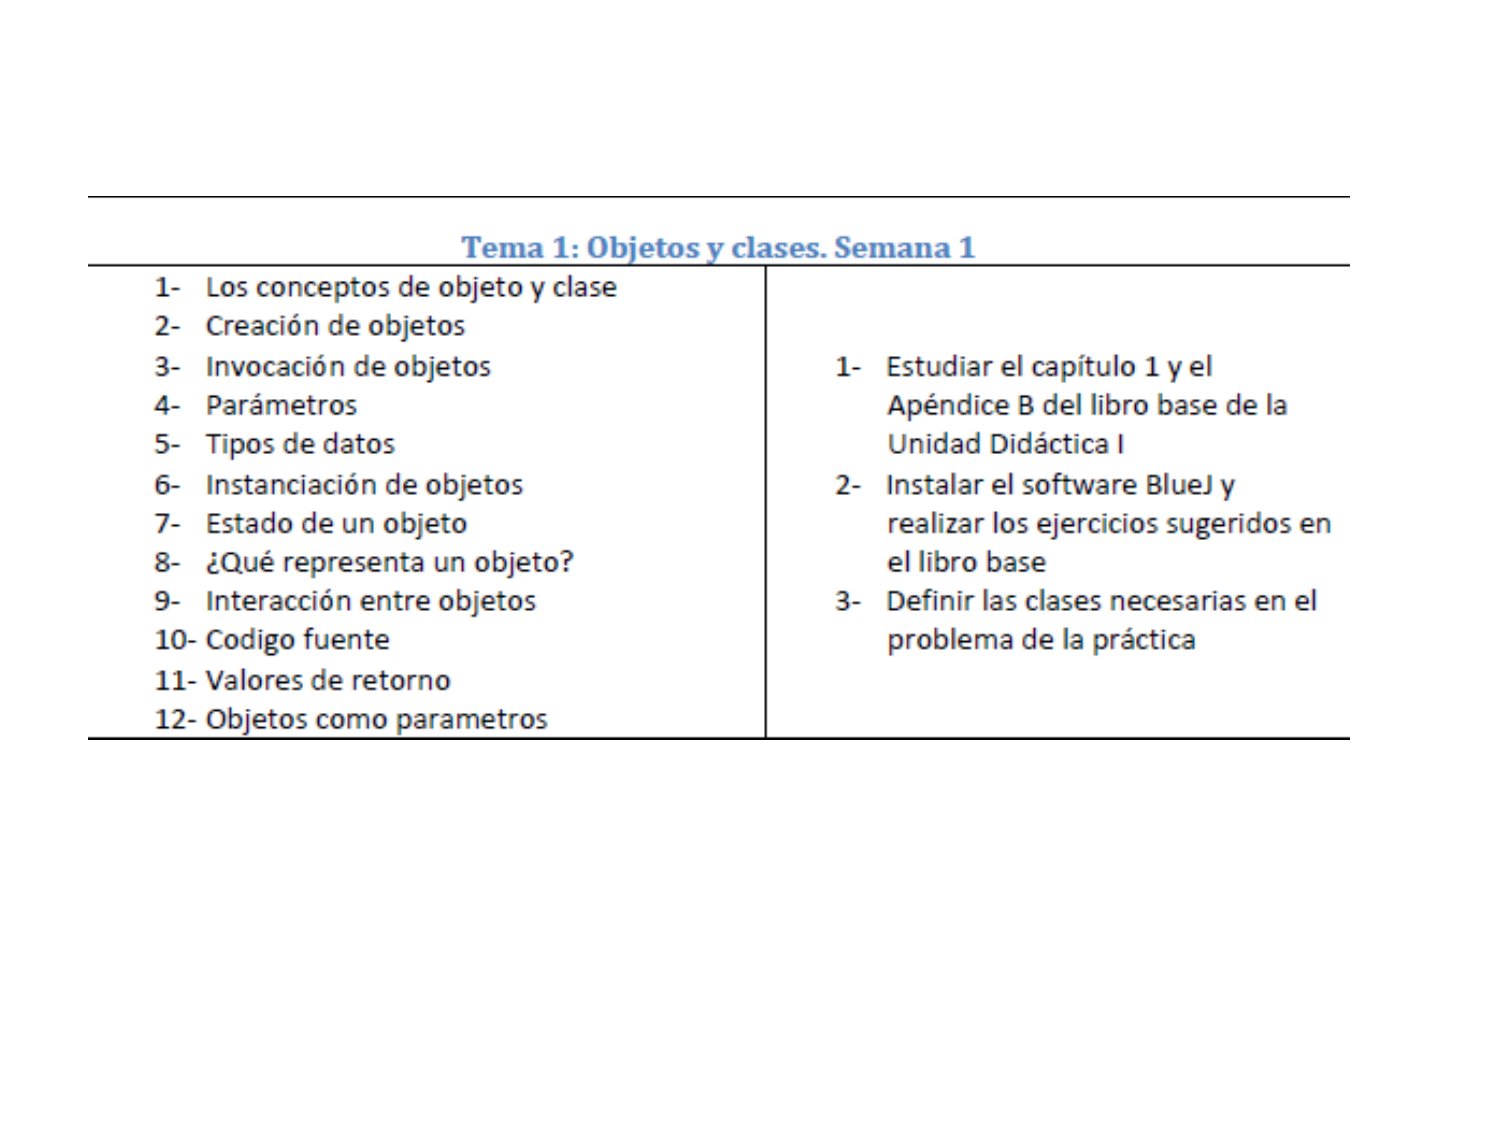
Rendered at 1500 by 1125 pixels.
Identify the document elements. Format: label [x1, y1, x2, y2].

picture [88, 196, 1350, 740]
